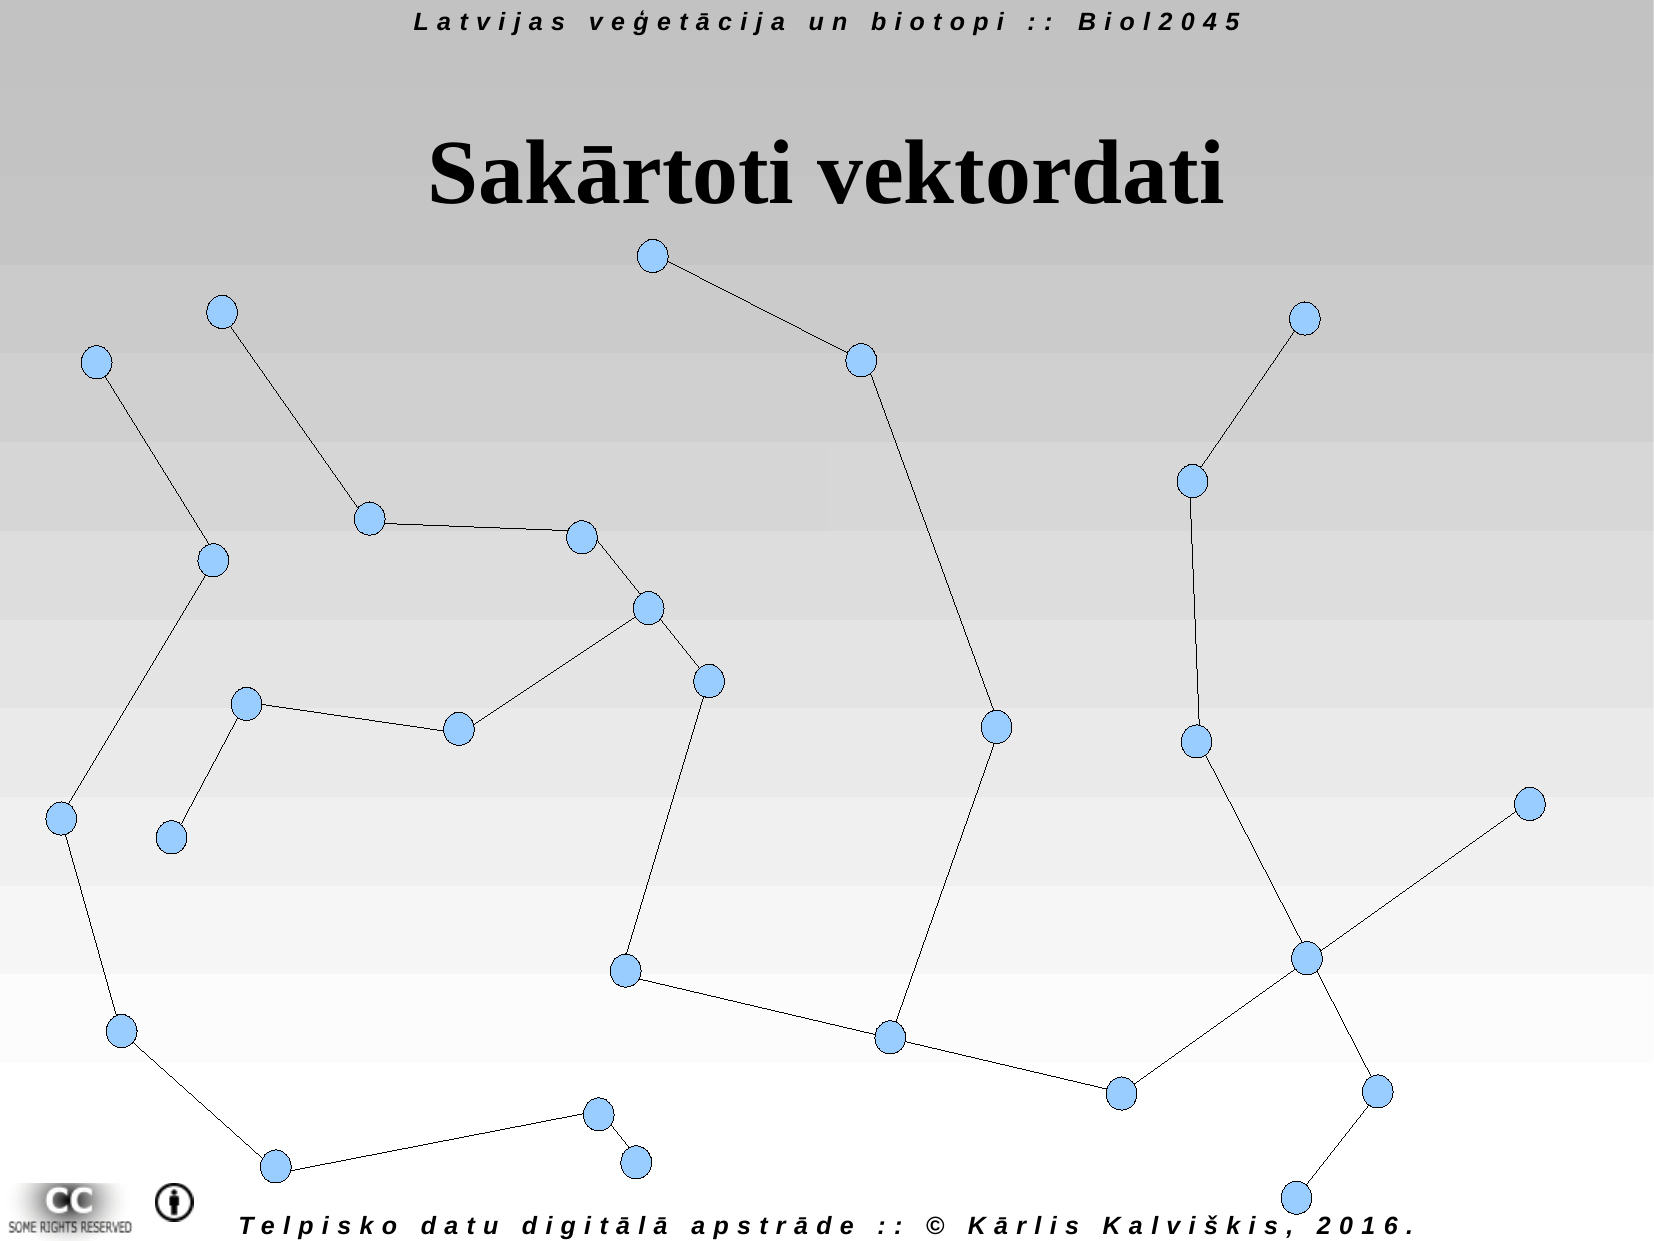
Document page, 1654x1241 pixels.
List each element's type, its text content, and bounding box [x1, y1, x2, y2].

text_box [1514, 787, 1546, 821]
text_box [981, 710, 1012, 744]
text_box [231, 687, 262, 721]
text_box [81, 345, 113, 379]
text_box [566, 520, 598, 554]
text_box [1289, 301, 1321, 336]
text_box [354, 501, 386, 536]
text_box [620, 1145, 652, 1179]
text_box [637, 239, 669, 273]
text_box [260, 1149, 292, 1183]
text_box [1181, 724, 1212, 758]
text_box [106, 1014, 138, 1048]
text_box [1281, 1181, 1312, 1215]
text_box [610, 953, 642, 988]
text_box [156, 820, 187, 854]
text_box [1106, 1076, 1137, 1111]
text_box [845, 343, 877, 377]
text_box [693, 664, 725, 698]
text_box [874, 1020, 906, 1054]
text_box [197, 543, 229, 577]
text_box [583, 1097, 615, 1131]
text_box [45, 801, 77, 836]
picture [0, 0, 1654, 1241]
title Sakārtoti vektordati [29, 56, 1625, 289]
text_box [206, 295, 238, 329]
text_box [1177, 464, 1208, 498]
text_box [443, 712, 475, 746]
text_box [1362, 1074, 1394, 1108]
text_box [633, 591, 665, 625]
text_box [1291, 941, 1323, 975]
